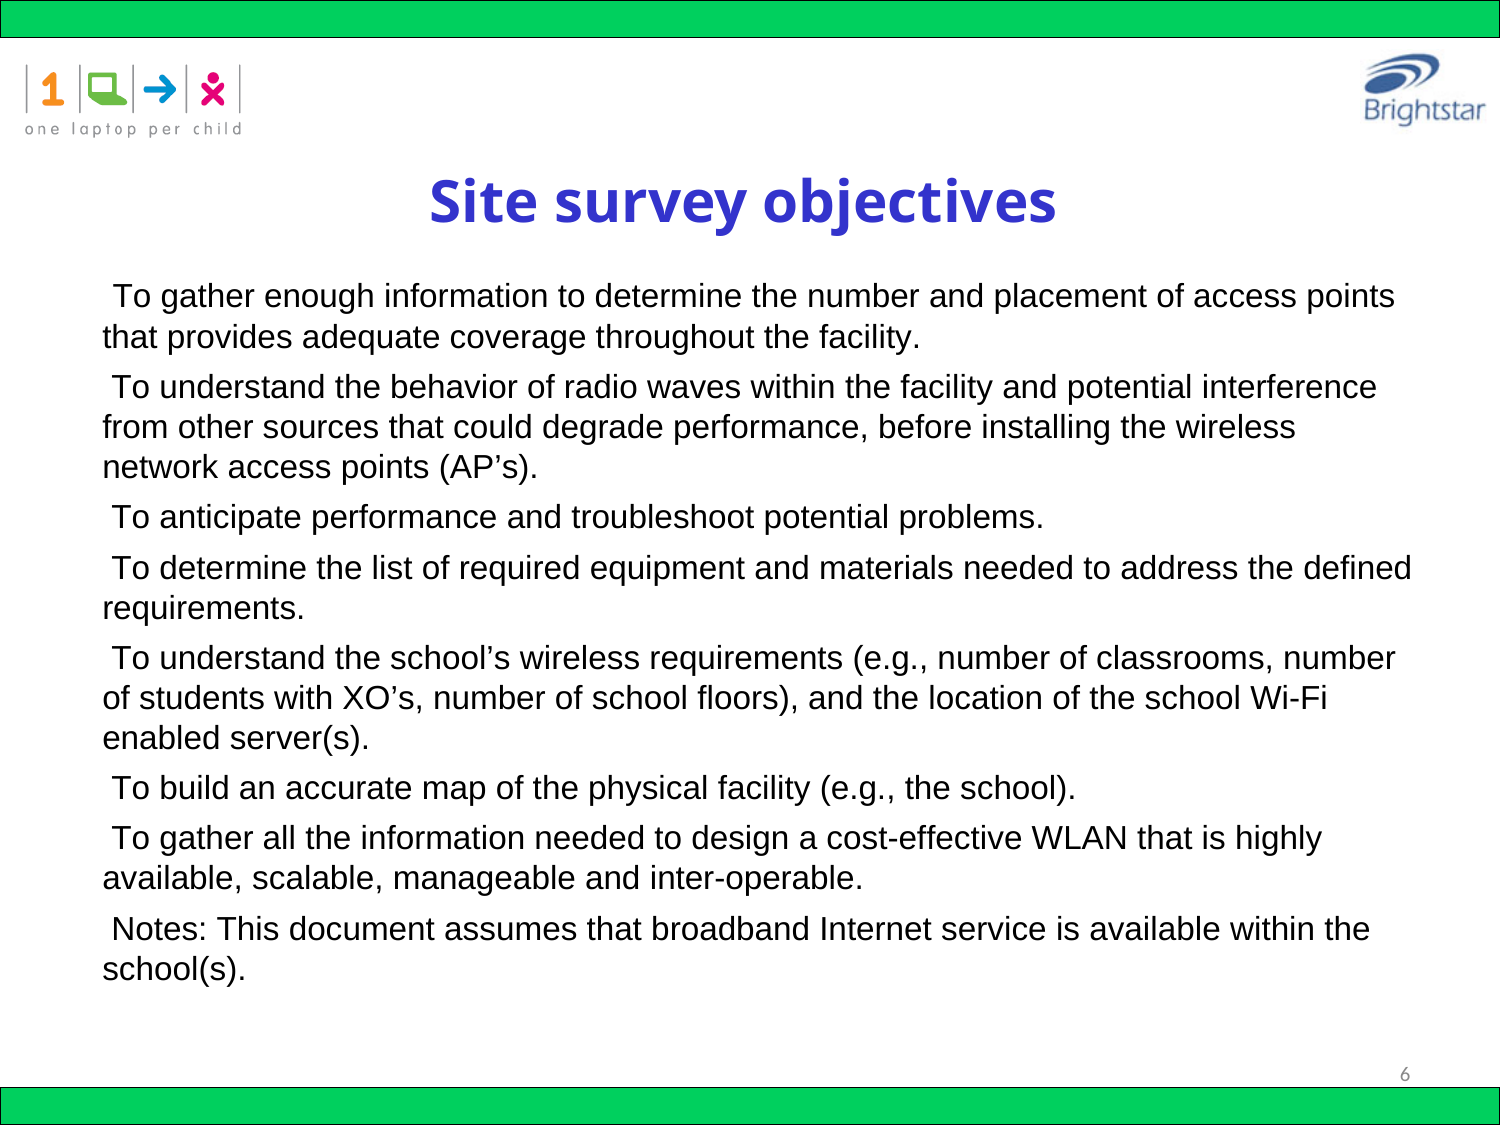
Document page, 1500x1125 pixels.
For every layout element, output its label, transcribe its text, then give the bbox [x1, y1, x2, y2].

title Site survey objectives [124, 137, 1363, 262]
picture [1360, 49, 1500, 138]
text_box To gather enough information to determine the number and placement of access points that provides adequate coverage throughout the facility. To understand the behavior of radio waves within the facility and potential interference from other sources that could degrade performance, before installing the wireless network access points (AP’s). To anticipate performance and troubleshoot potential problems. To determine the list of required equipment and materials needed to address the defined requirements. To understand the school’s wireless requirements (e.g., number of classrooms, number of students with XO’s, number of school floors), and the location of the school Wi-Fi enabled server(s). To build an accurate map of the physical facility (e.g., the school). To gather all the information needed to design a cost-effective WLAN that is highly available, scalable, manageable and inter-operable. Notes: This document assumes that broadband Internet service is available within the school(s). [87, 262, 1438, 988]
text_box <number> [1074, 1042, 1426, 1103]
picture [12, 49, 250, 143]
